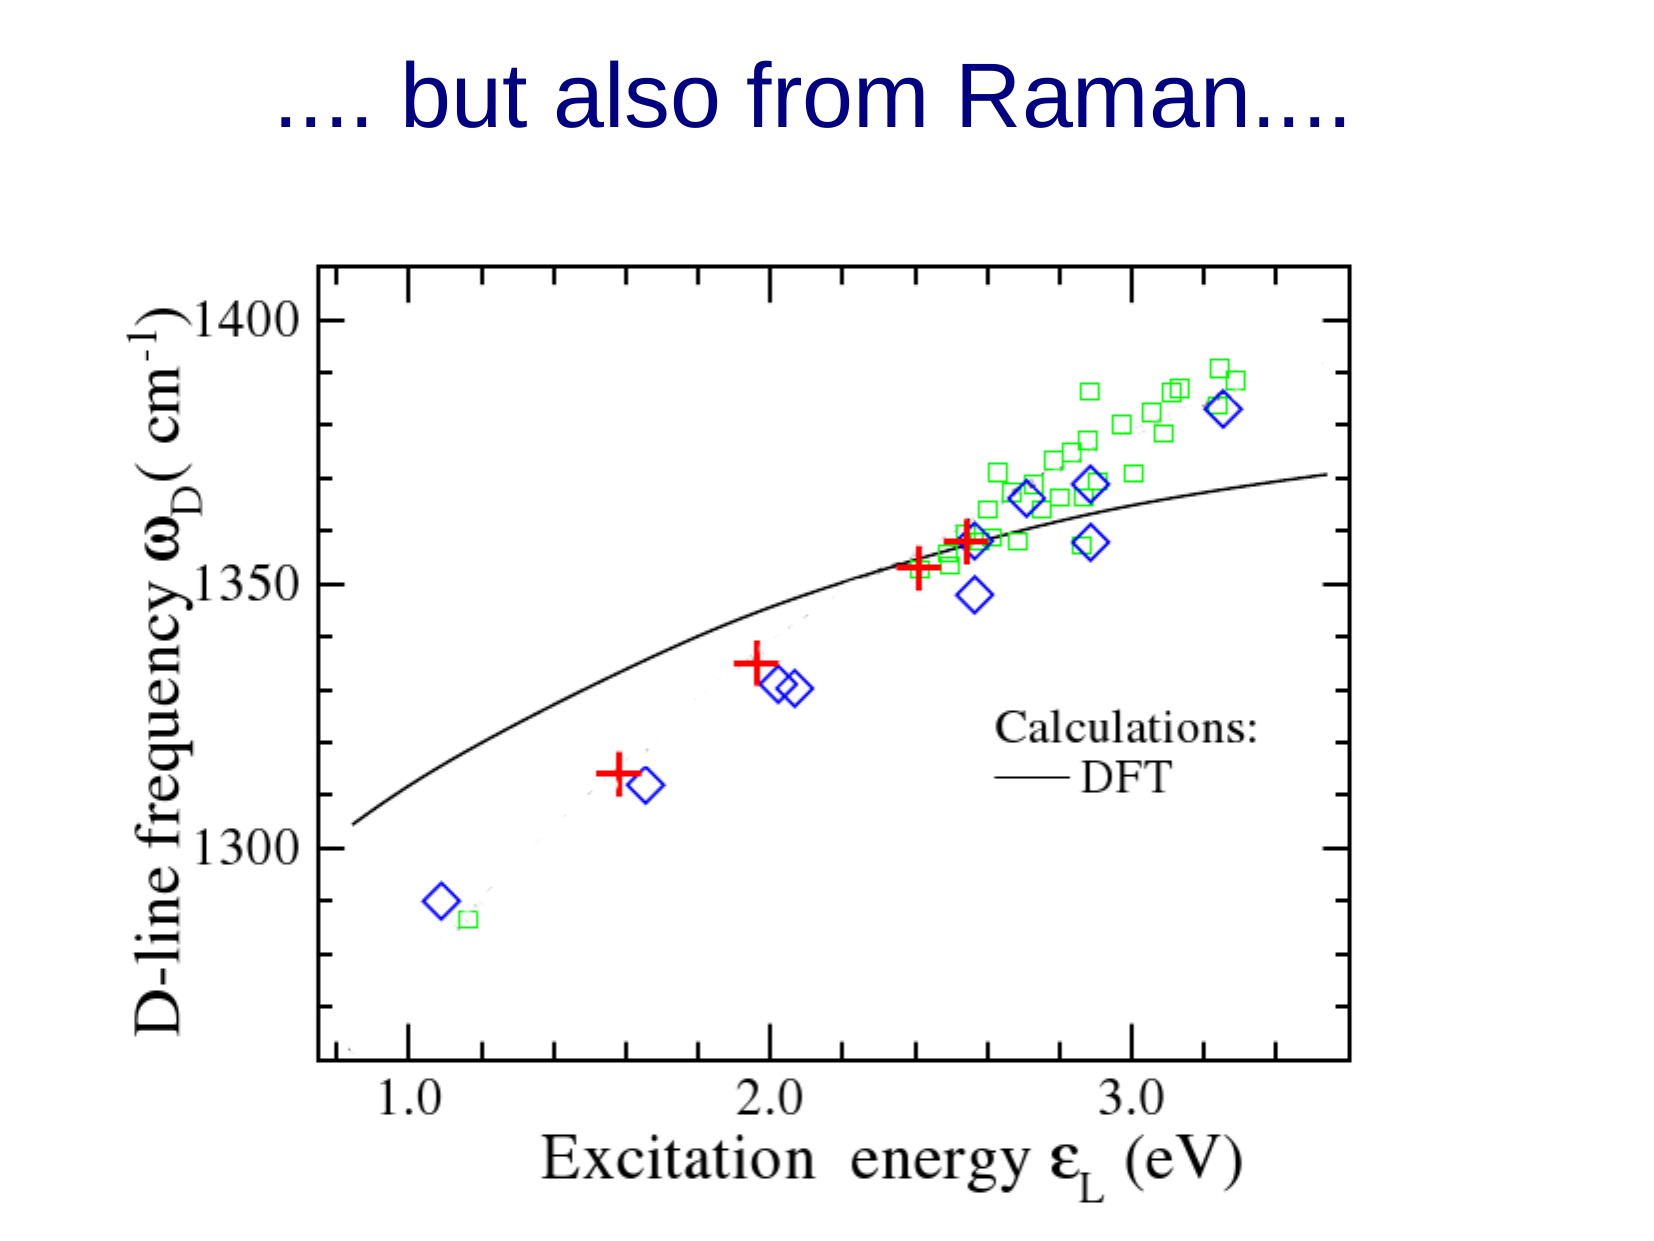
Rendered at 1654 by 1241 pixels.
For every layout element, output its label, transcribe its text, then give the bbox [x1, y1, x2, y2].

title .... but also from Raman.... [0, 0, 1654, 193]
picture [93, 187, 1444, 1235]
